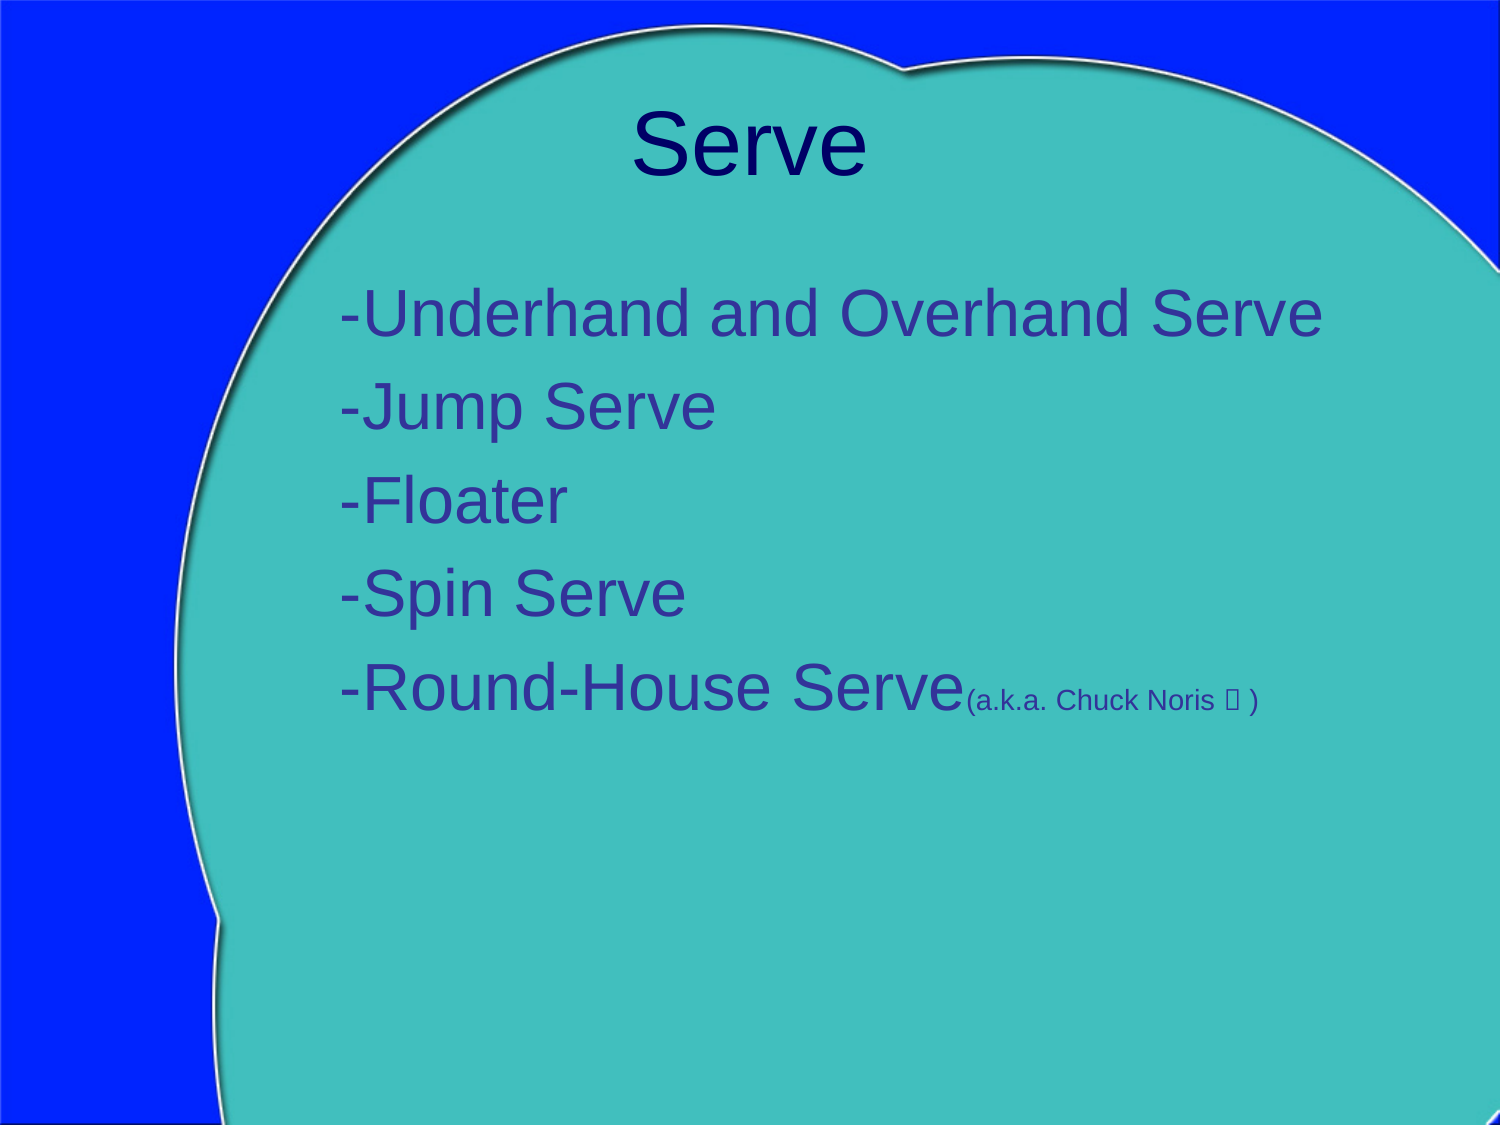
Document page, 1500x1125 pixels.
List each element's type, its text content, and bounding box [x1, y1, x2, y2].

title Serve [75, 45, 1425, 233]
list -Underhand and Overhand Serve -Jump Serve -Floater -Spin Serve -Round-House Serve(a.k.a. Chuck Noris  ) [324, 262, 1425, 1005]
picture [0, 0, 1500, 1125]
